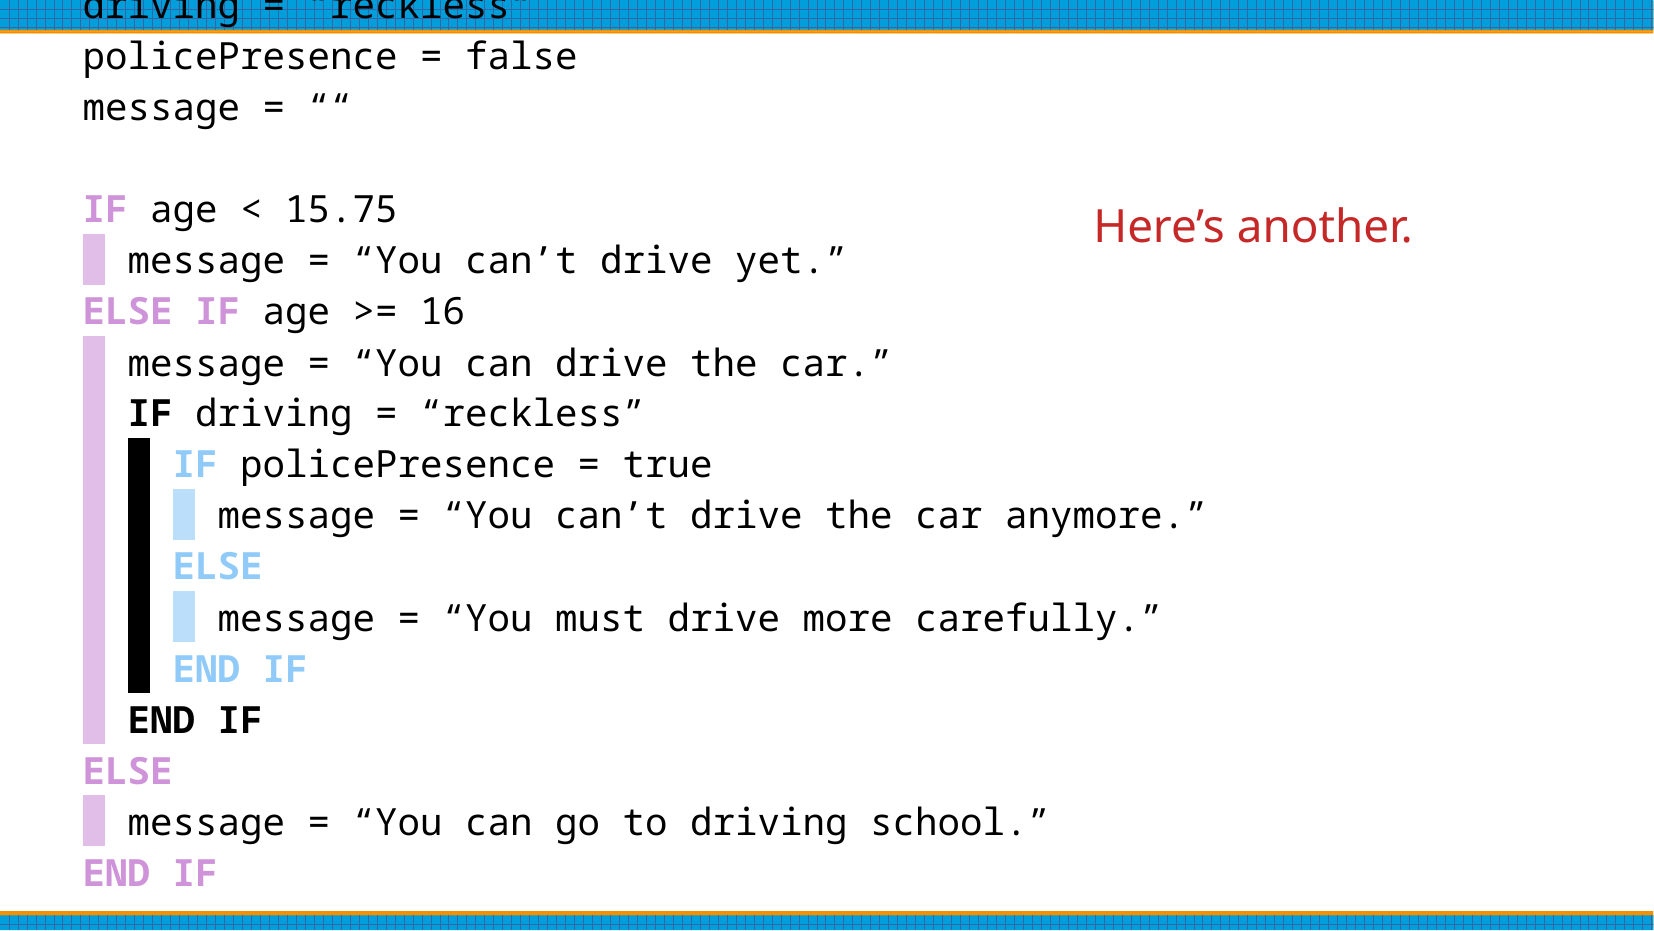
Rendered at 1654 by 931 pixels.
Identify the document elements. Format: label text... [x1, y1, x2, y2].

text_box Here’s another. [1087, 75, 1613, 376]
subtitle age = 16 driving = “reckless“ policePresence = false message = ““ IF age < 15.75 message = “You can’t drive yet.” ELSE IF age >= 16 message = “You can drive the car.” IF driving = “reckless” IF policePresence = true message = “You can’t drive the car anymore.” ELSE message = “You must drive more carefully.” END IF END IF ELSE message = “You can go to driving school.” END IF output message [82, 69, 1571, 858]
